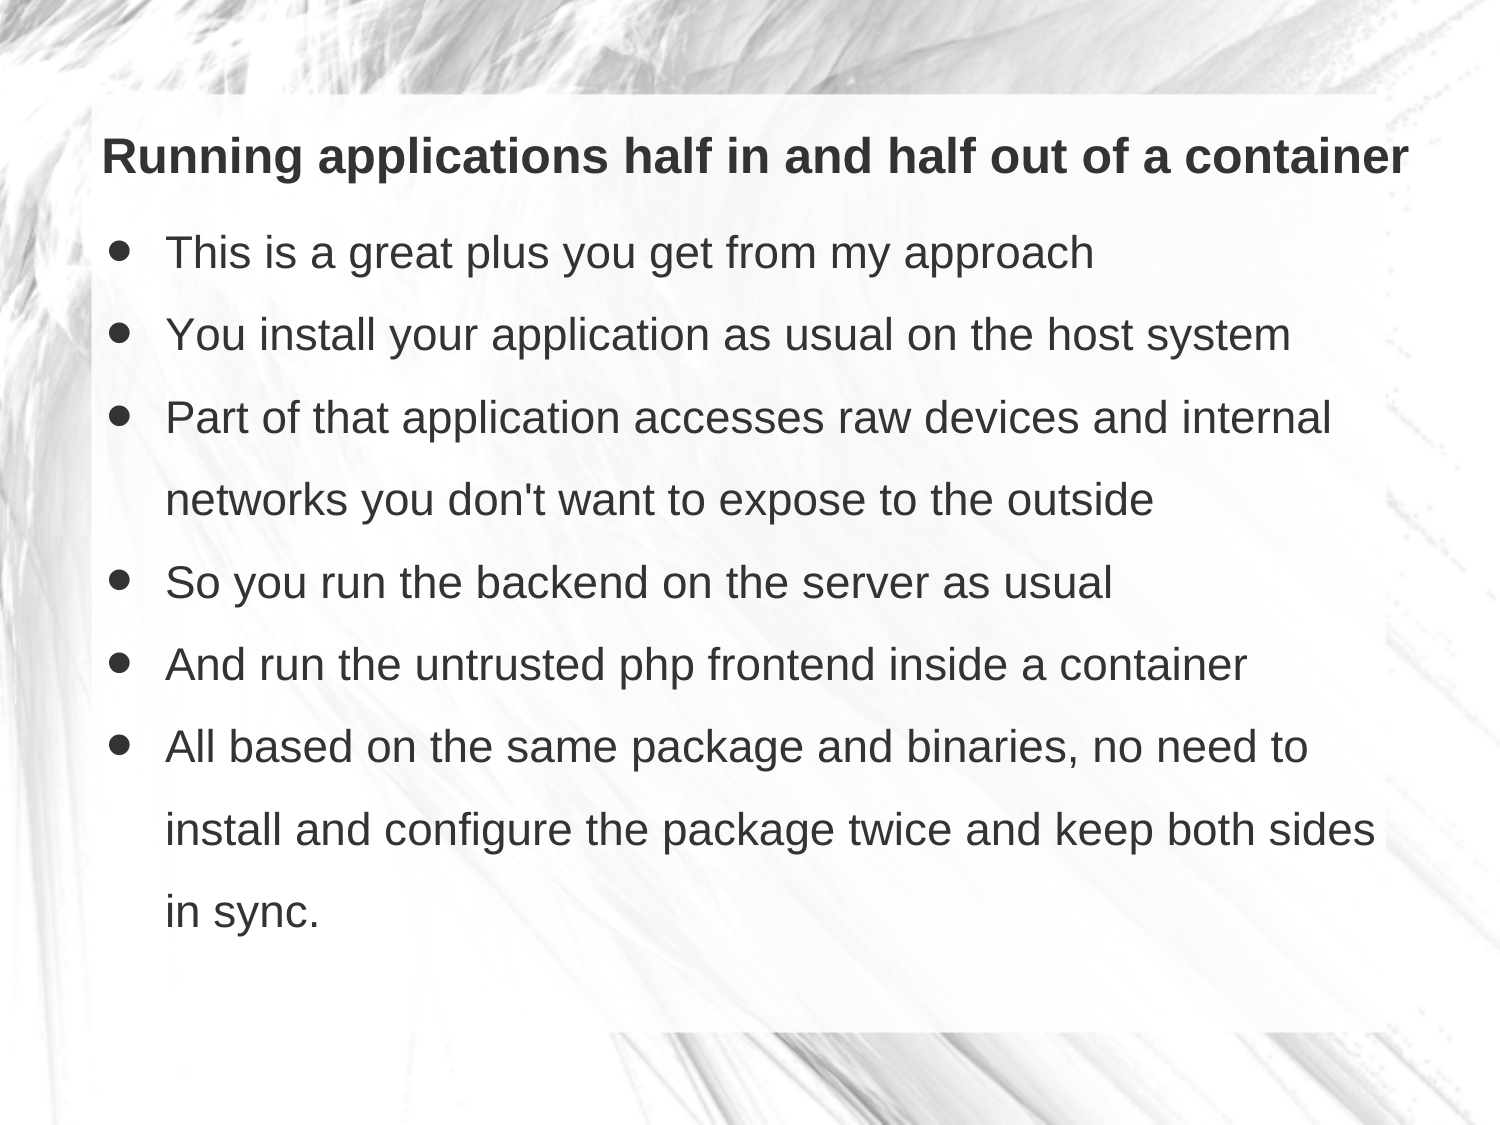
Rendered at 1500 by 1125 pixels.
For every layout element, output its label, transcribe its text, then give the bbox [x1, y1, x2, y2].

title Running applications half in and half out of a container [61, 108, 1456, 196]
list This is a great plus you get from my approach You install your application as usual on the host system Part of that application accesses raw devices and internal networks you don't want to expose to the outside So you run the backend on the server as usual And run the untrusted php frontend inside a container All based on the same package and binaries, no need to install and configure the package twice and keep both sides in sync. [75, 179, 1441, 930]
picture [0, 0, 1500, 1125]
